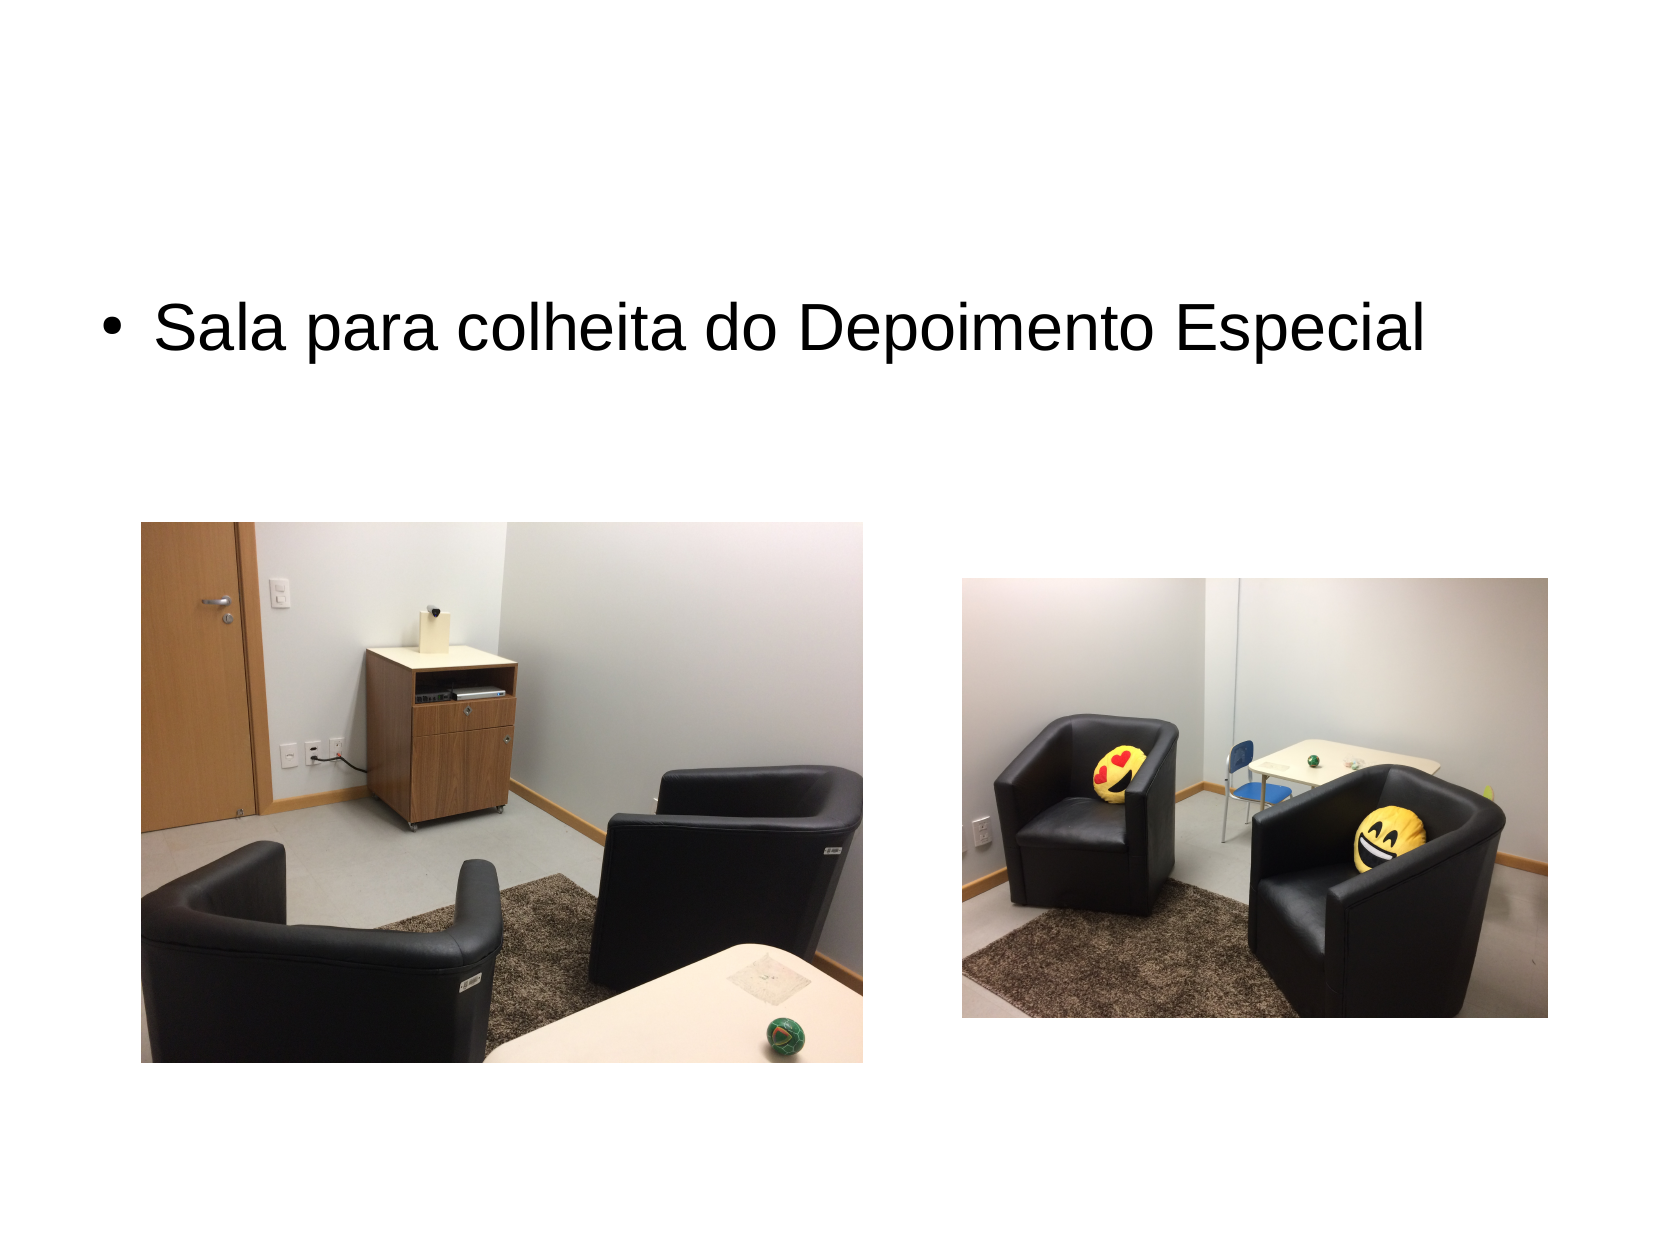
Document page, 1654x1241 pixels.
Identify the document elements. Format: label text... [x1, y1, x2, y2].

list Sala para colheita do Depoimento Especial [82, 290, 1571, 1010]
picture [141, 522, 863, 1063]
picture [962, 578, 1548, 1018]
